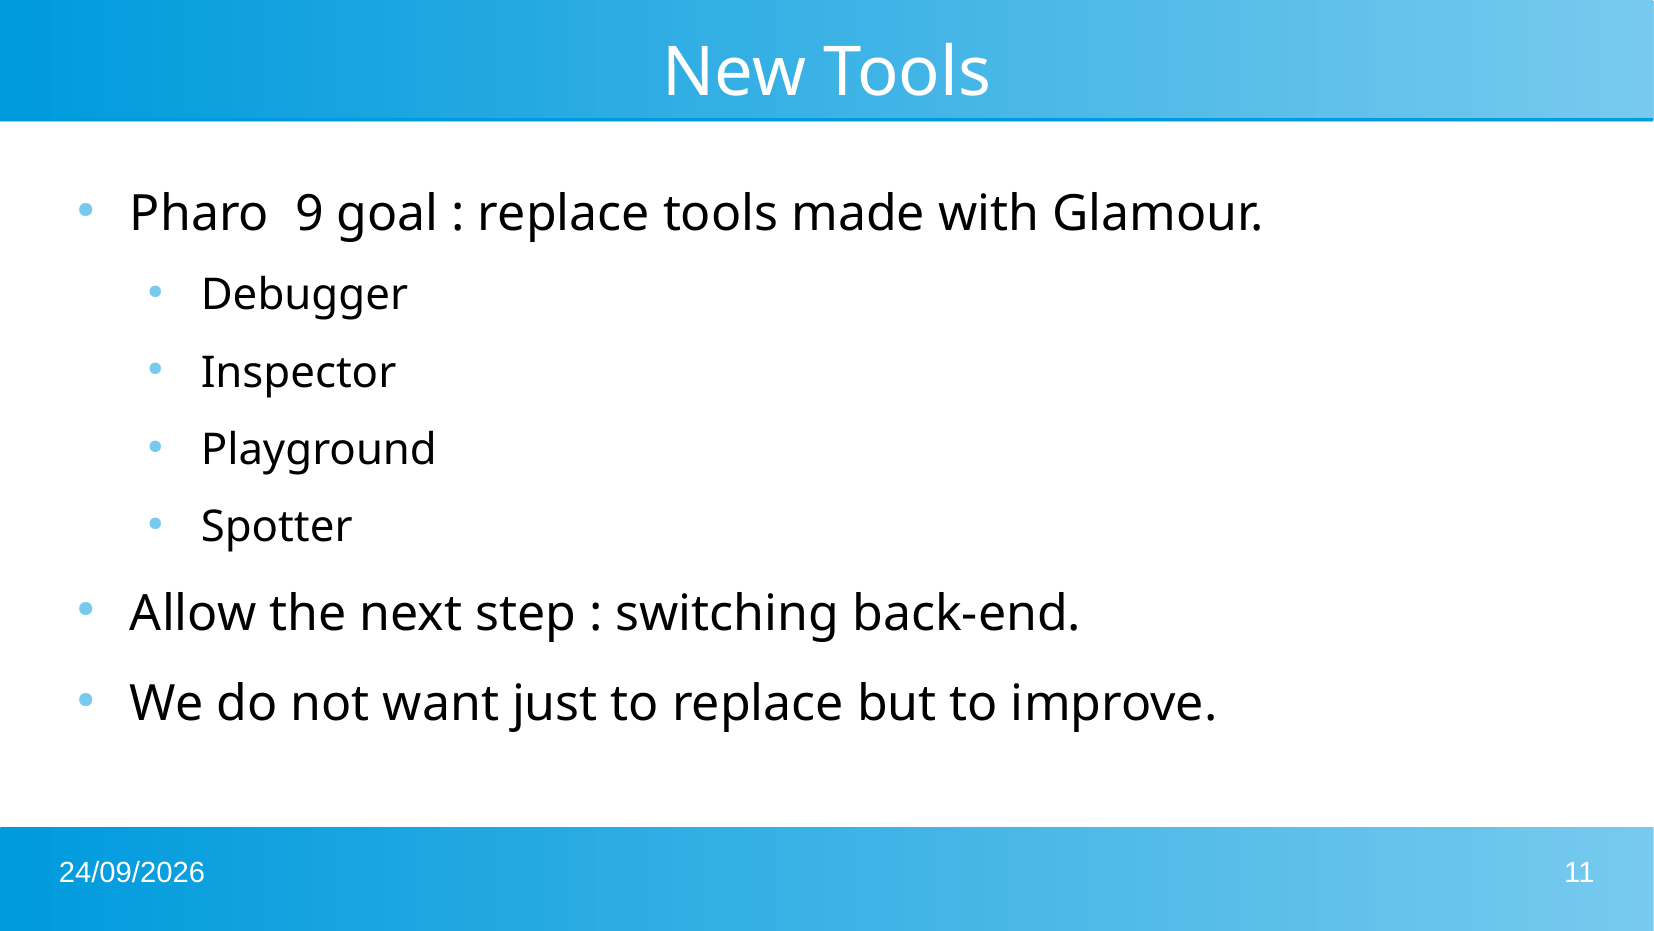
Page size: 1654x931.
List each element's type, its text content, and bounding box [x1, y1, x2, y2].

list Pharo 9 goal : replace tools made with Glamour. Debugger Inspector Playground Spotter Allow the next step : switching back-end. We do not want just to replace but to improve. [59, 177, 1595, 768]
title New Tools [59, 28, 1595, 109]
